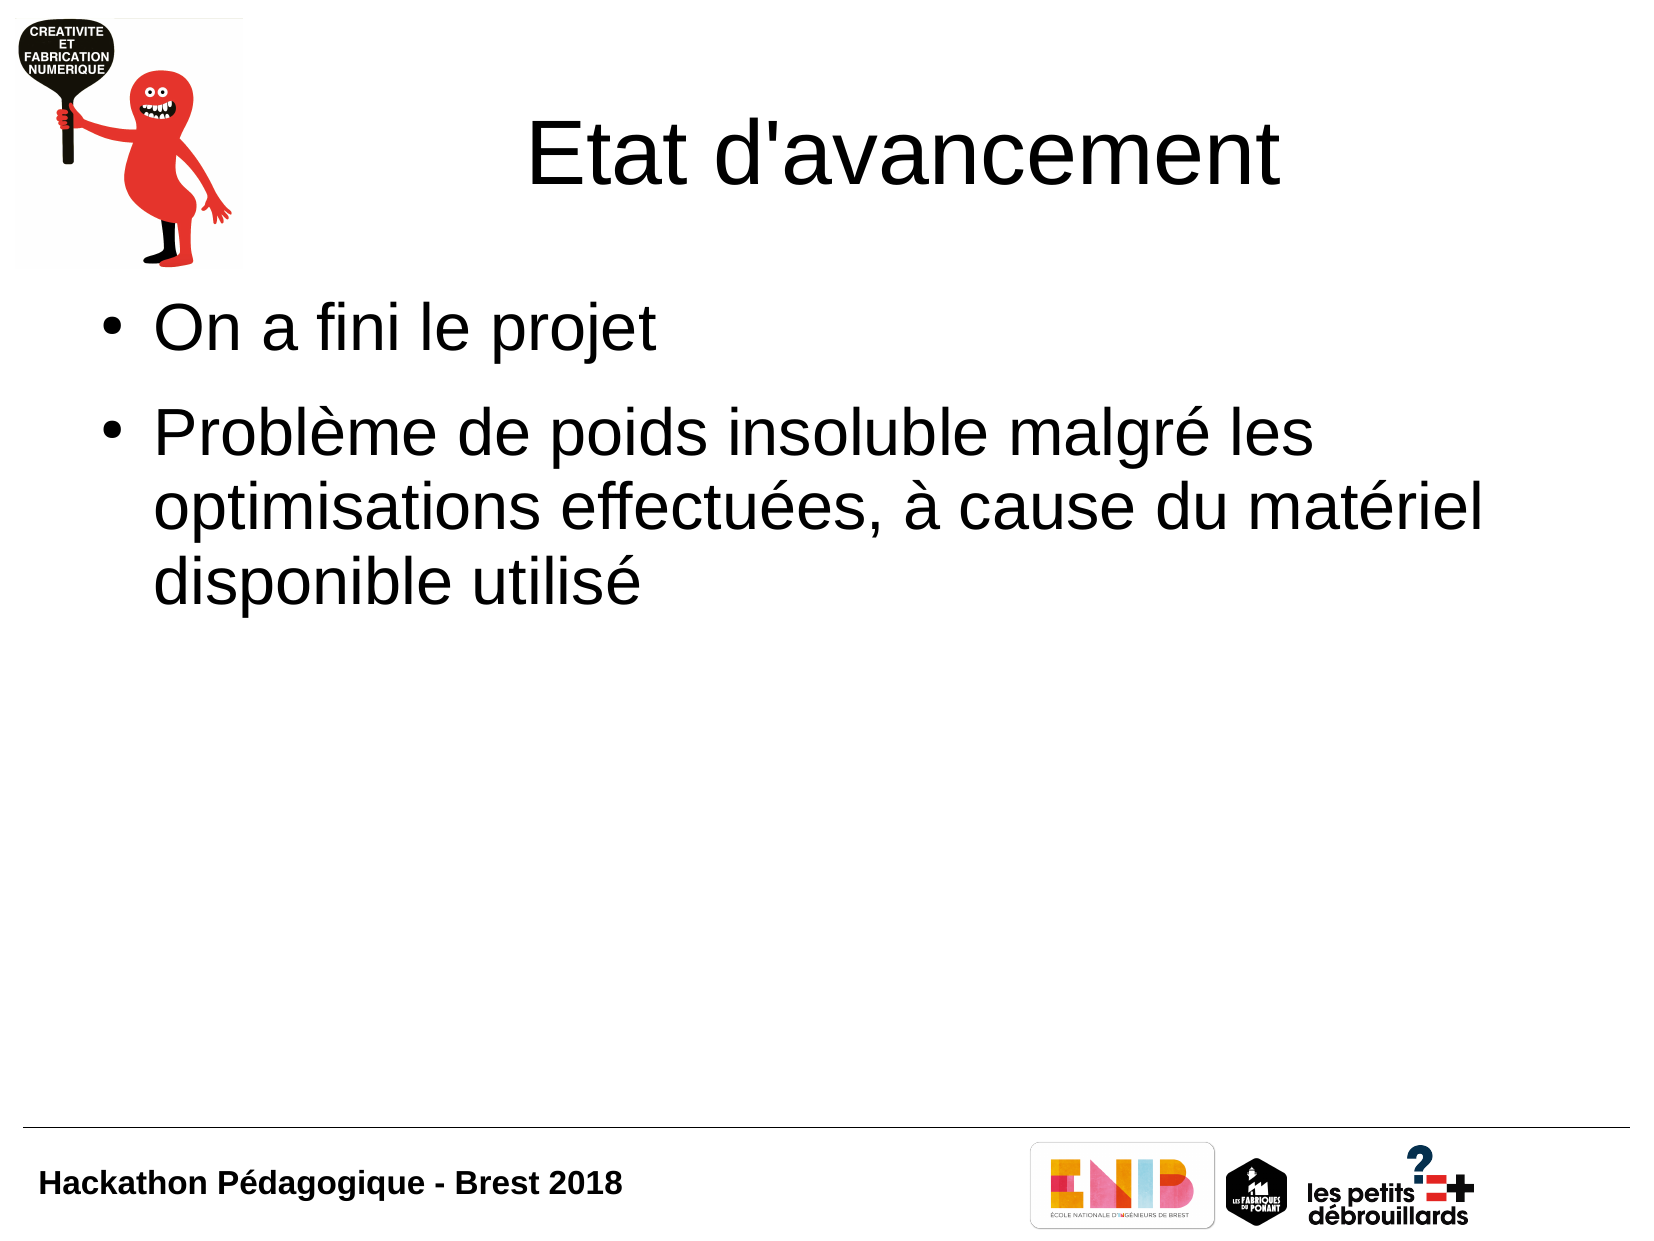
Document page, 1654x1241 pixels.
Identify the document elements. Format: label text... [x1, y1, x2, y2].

picture [1015, 1127, 1287, 1241]
list On a fini le projet Problème de poids insoluble malgré les optimisations effectuées, à cause du matériel disponible utilisé [82, 290, 1571, 1109]
picture [1308, 1145, 1474, 1225]
text_box Hackathon Pédagogique - Brest 2018 [23, 1157, 945, 1210]
picture [15, 18, 243, 269]
title Etat d'avancement [236, 49, 1571, 257]
